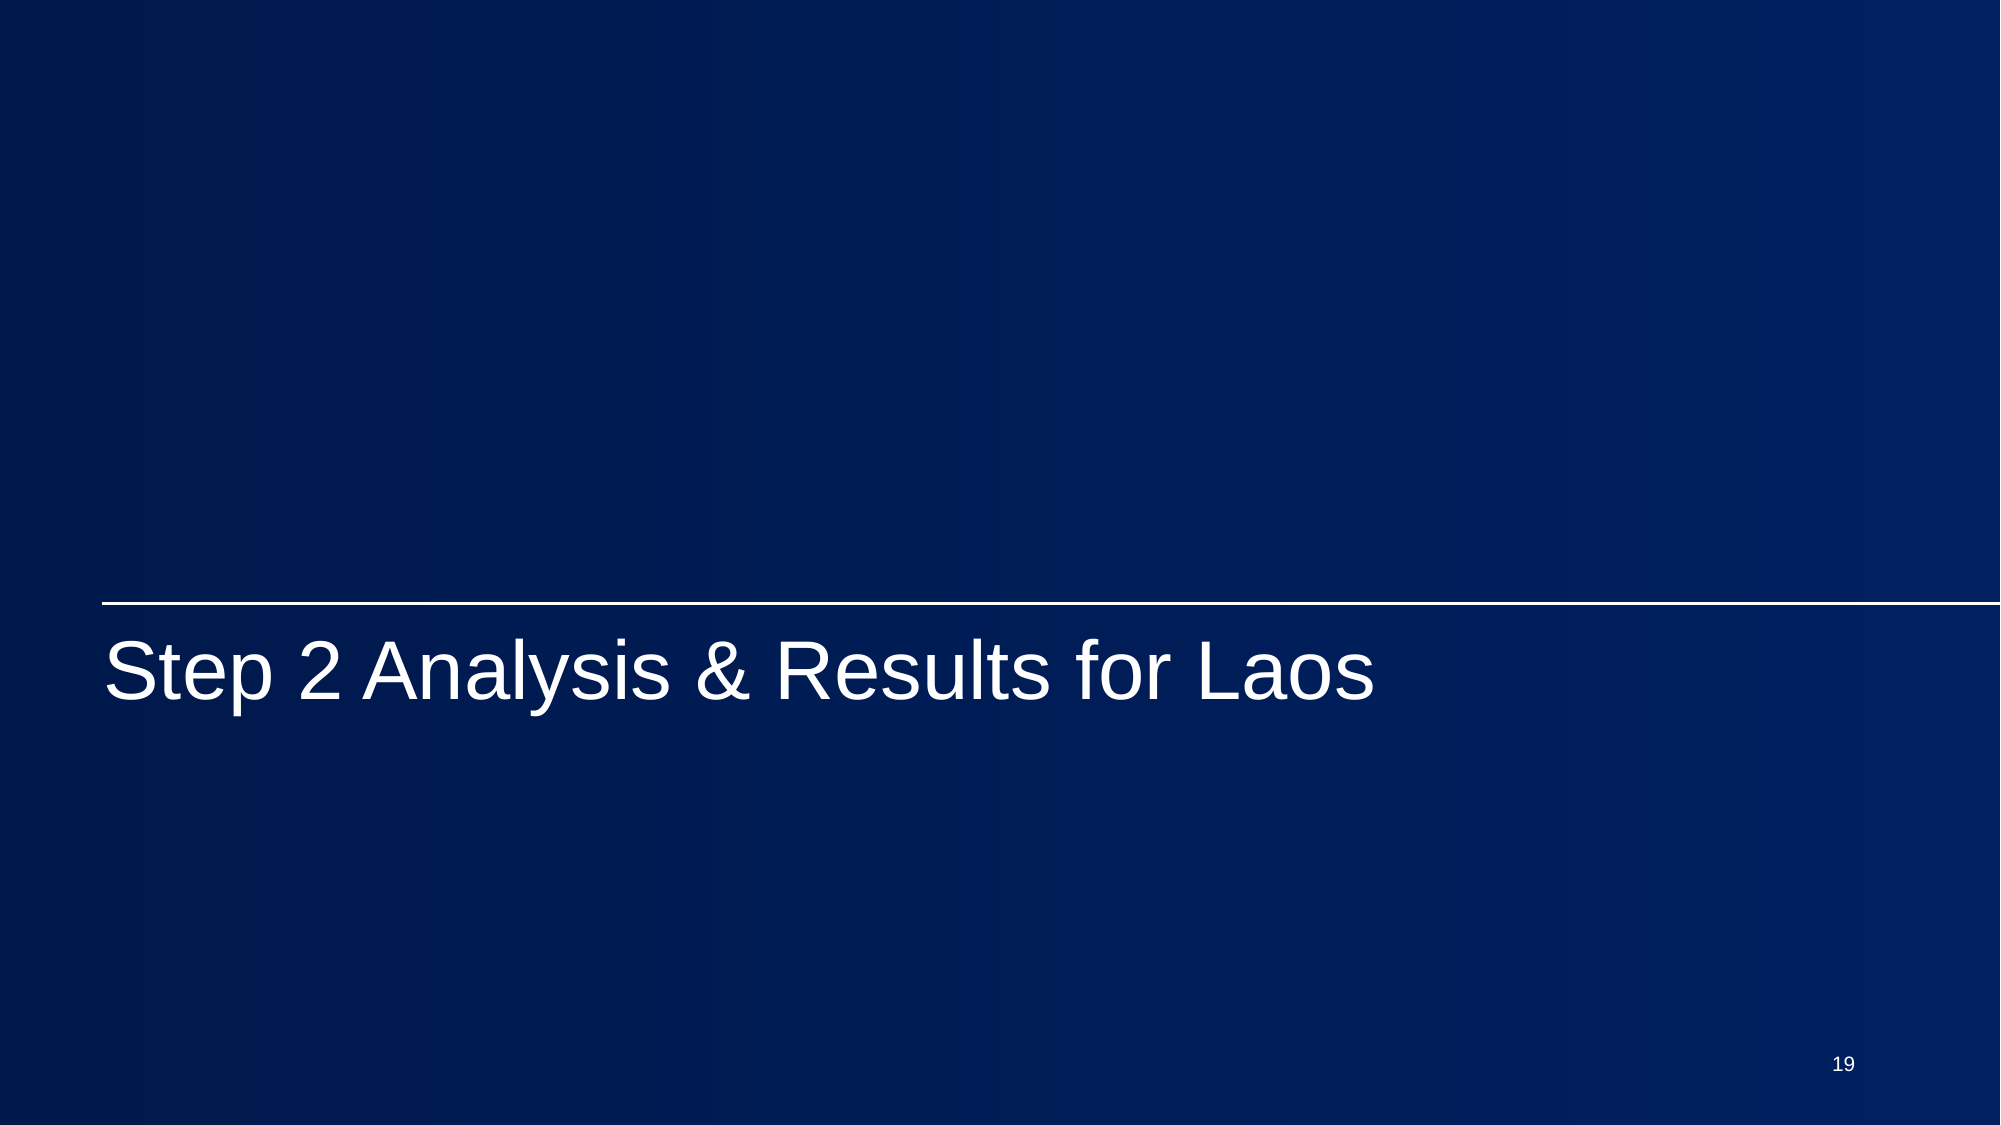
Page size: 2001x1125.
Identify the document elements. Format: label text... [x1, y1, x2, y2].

title Step 2 Analysis & Results for Laos [103, 627, 1898, 963]
